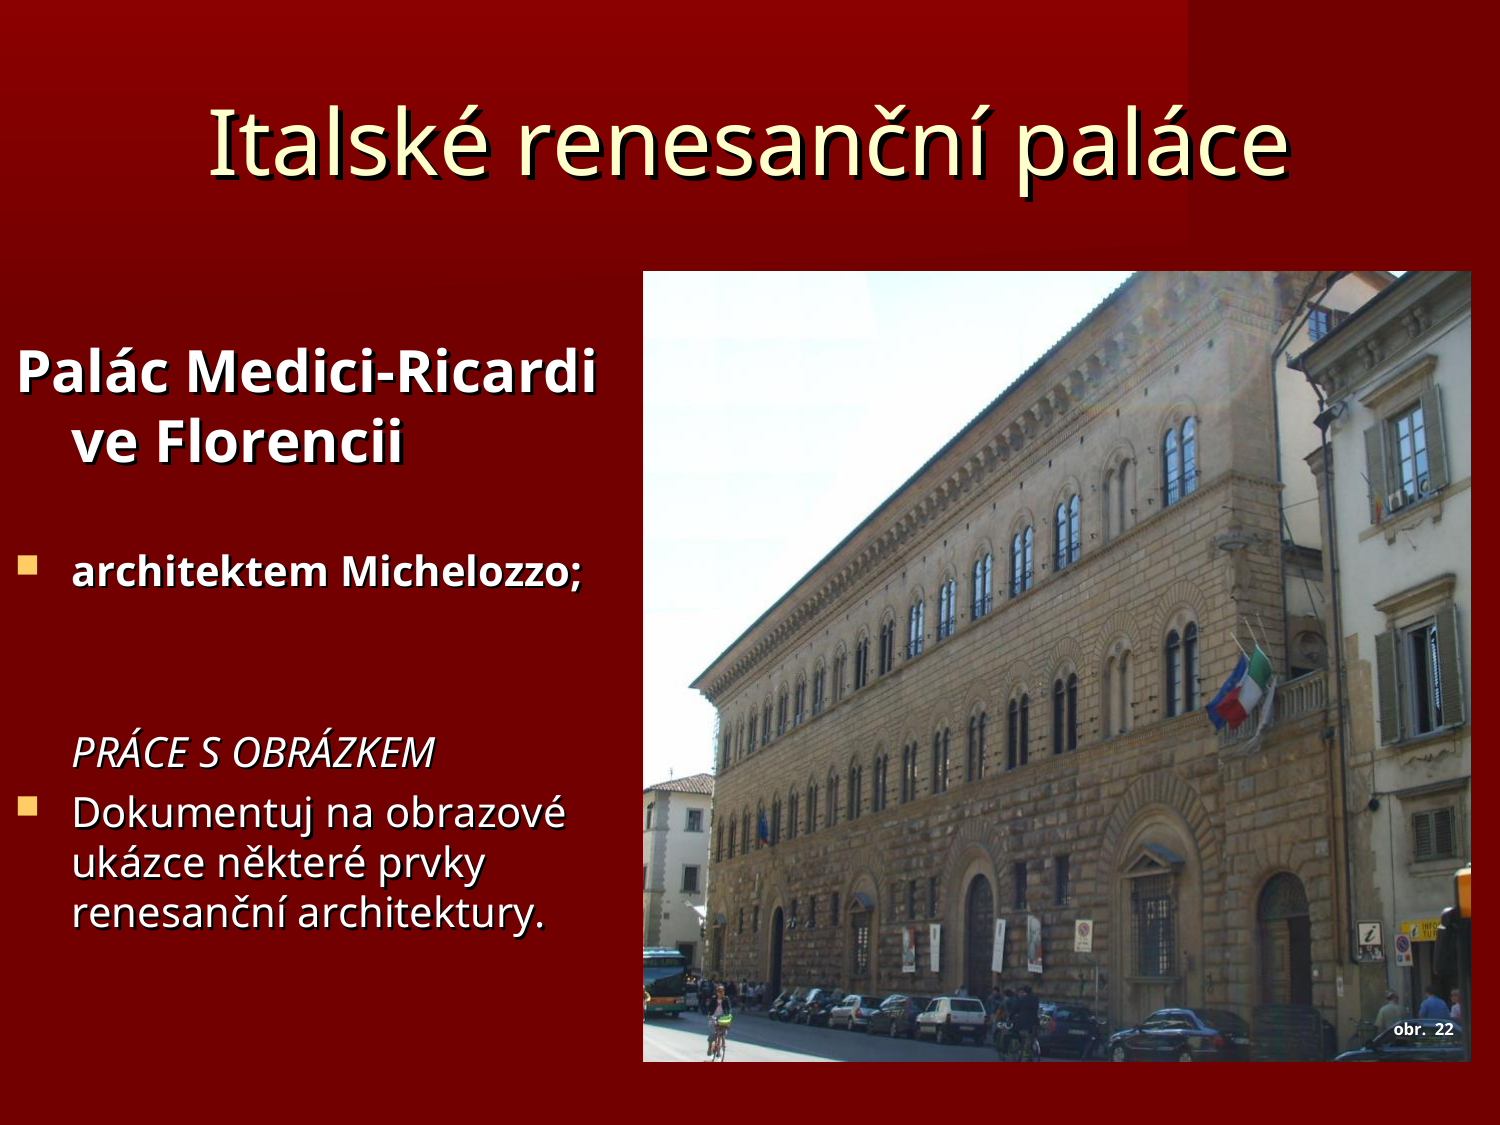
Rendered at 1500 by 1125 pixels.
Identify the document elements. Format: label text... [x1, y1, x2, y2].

title Italské renesanční paláce [75, 45, 1426, 233]
text_box obr. 22 [1378, 1010, 1469, 1047]
list Palác Medici-Ricardi ve Florencii architektem Michelozzo; PRÁCE S OBRÁZKEM Dokumentuj na obrazové ukázce některé prvky renesanční architektury. [0, 326, 638, 1001]
text_box [643, 271, 1471, 1062]
